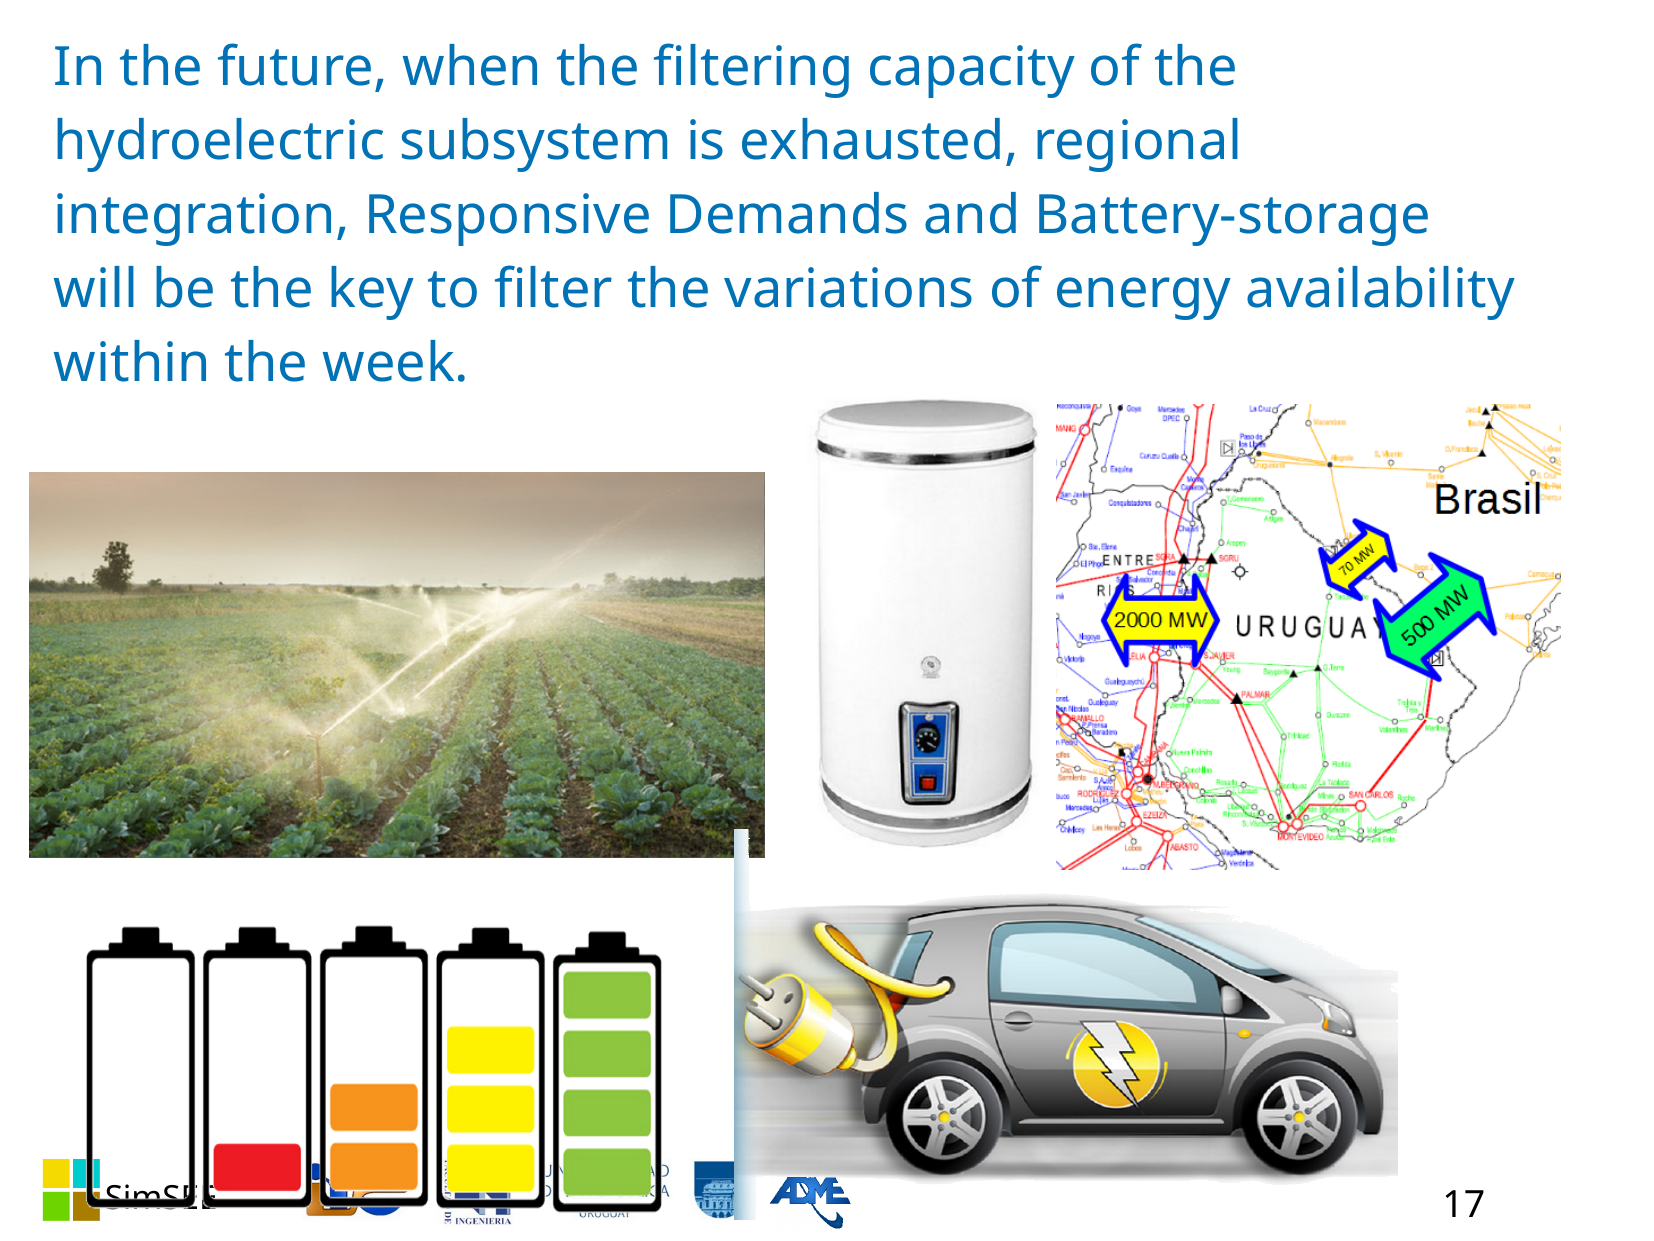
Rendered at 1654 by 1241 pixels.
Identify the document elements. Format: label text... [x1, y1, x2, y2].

picture [29, 394, 1561, 1239]
title In the future, when the filtering capacity of the hydroelectric subsystem is exhausted, regional integration, Responsive Demands and Battery-storage will be the key to filter the variations of energy availability within the week. [48, 27, 1537, 369]
